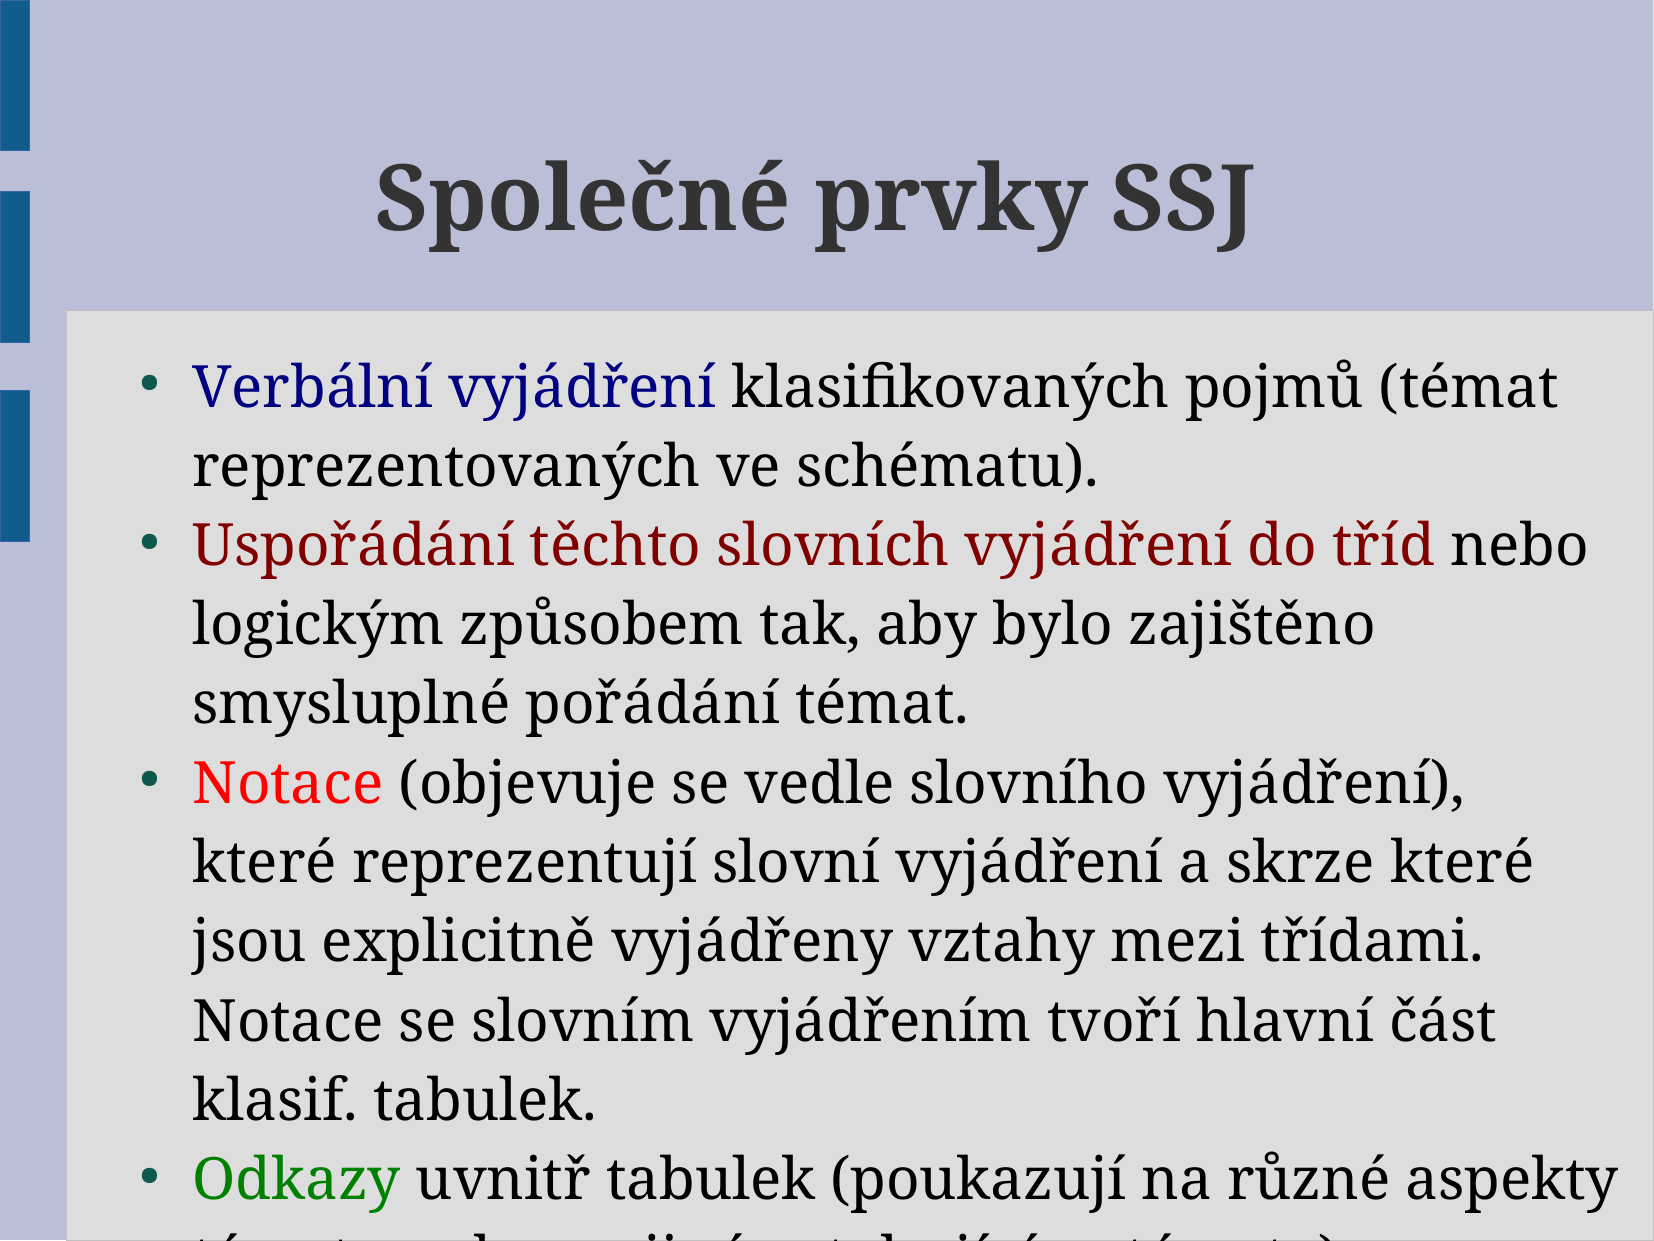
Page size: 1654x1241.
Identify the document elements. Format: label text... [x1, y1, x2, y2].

list Verbální vyjádření klasifikovaných pojmů (témat reprezentovaných ve schématu). Uspořádání těchto slovních vyjádření do tříd nebo logickým způsobem tak, aby bylo zajištěno smysluplné pořádání témat. Notace (objevuje se vedle slovního vyjádření), které reprezentují slovní vyjádření a skrze které jsou explicitně vyjádřeny vztahy mezi třídami. Notace se slovním vyjádřením tvoří hlavní část klasif. tabulek. Odkazy uvnitř tabulek (poukazují na různé aspekty tématu nebo na jiné vztahující se témata). Příklad Notace MDT: 025.4 http://aip.nkp.cz/mdt/ [121, 344, 1625, 1241]
title Společné prvky SSJ [121, 98, 1534, 291]
